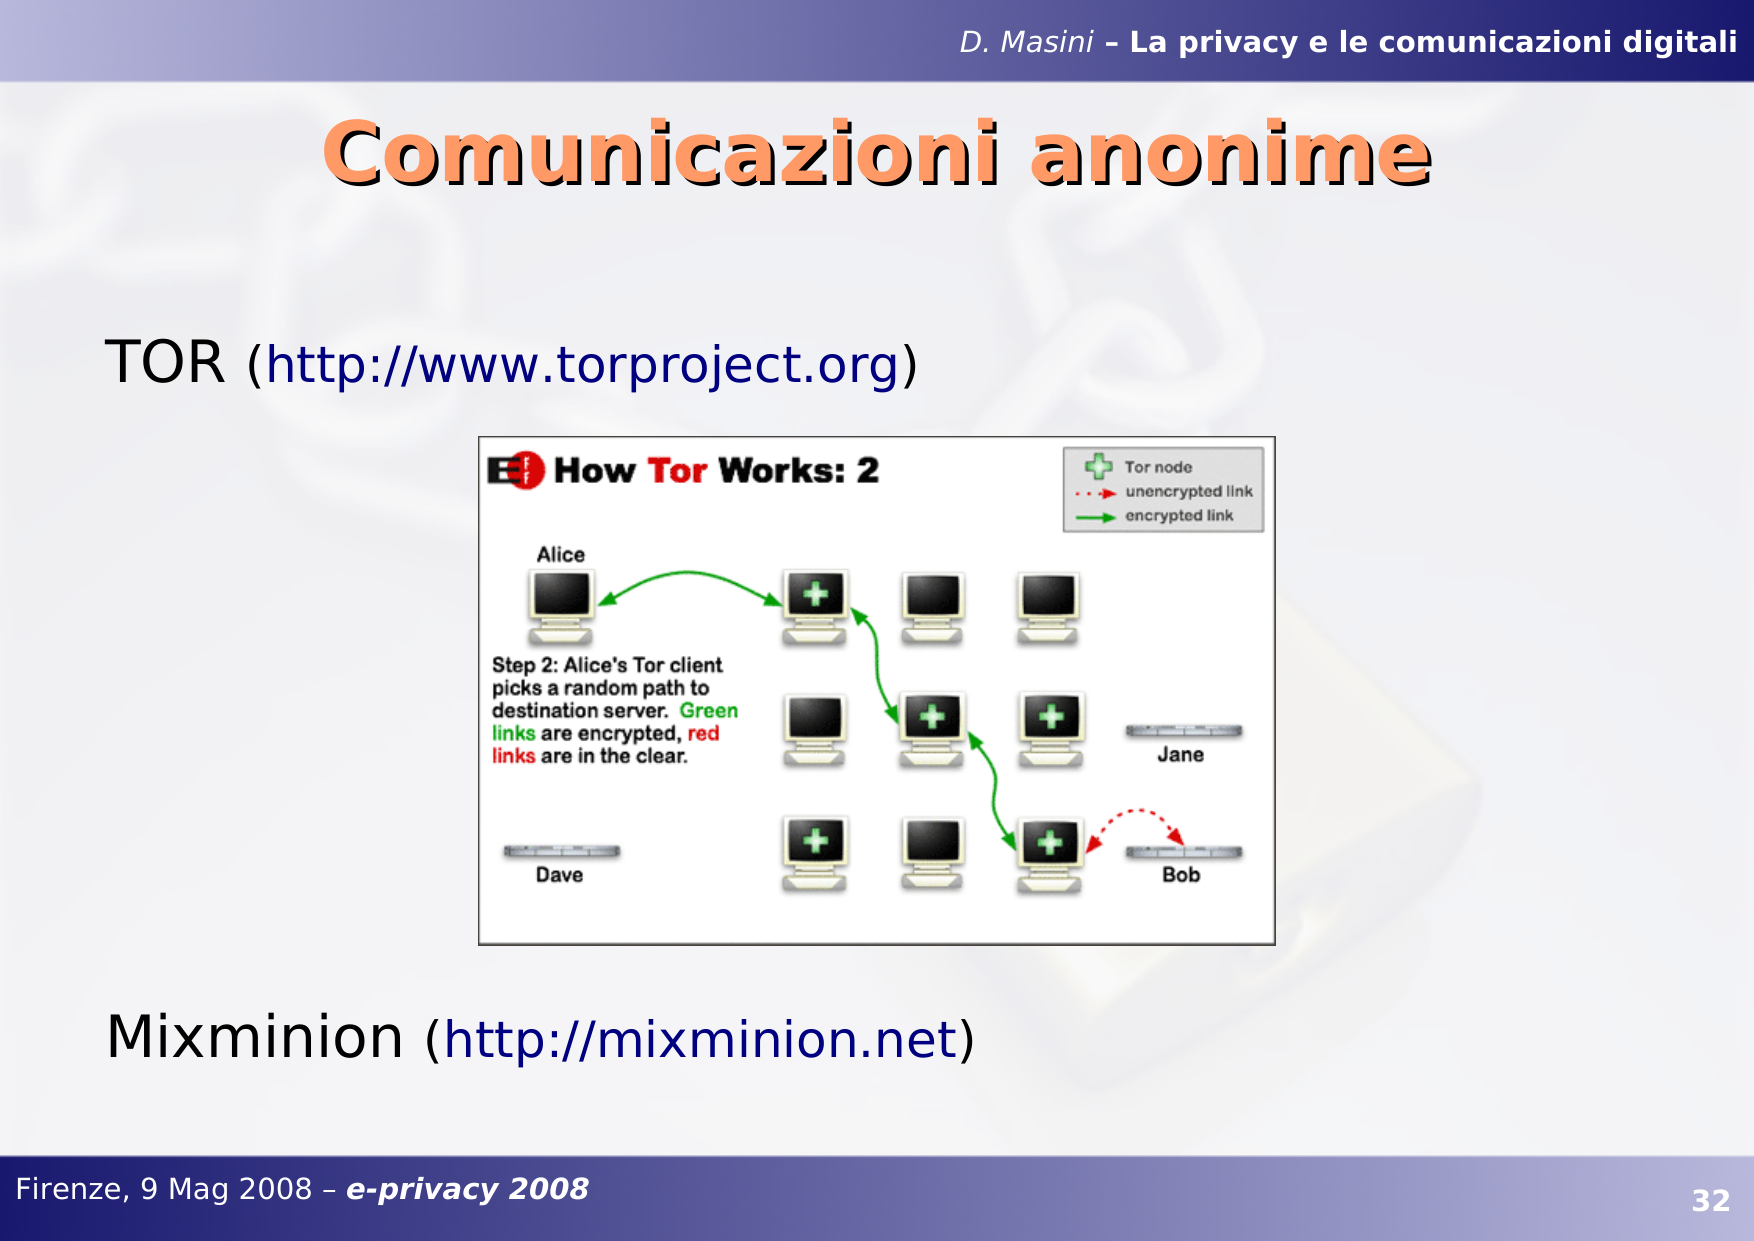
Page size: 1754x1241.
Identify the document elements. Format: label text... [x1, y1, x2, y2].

title Comunicazioni anonime [87, 49, 1667, 257]
picture [0, 0, 1754, 1241]
text_box TOR (http://www.torproject.org) Mixminion (http://mixminion.net) [87, 289, 1667, 1108]
